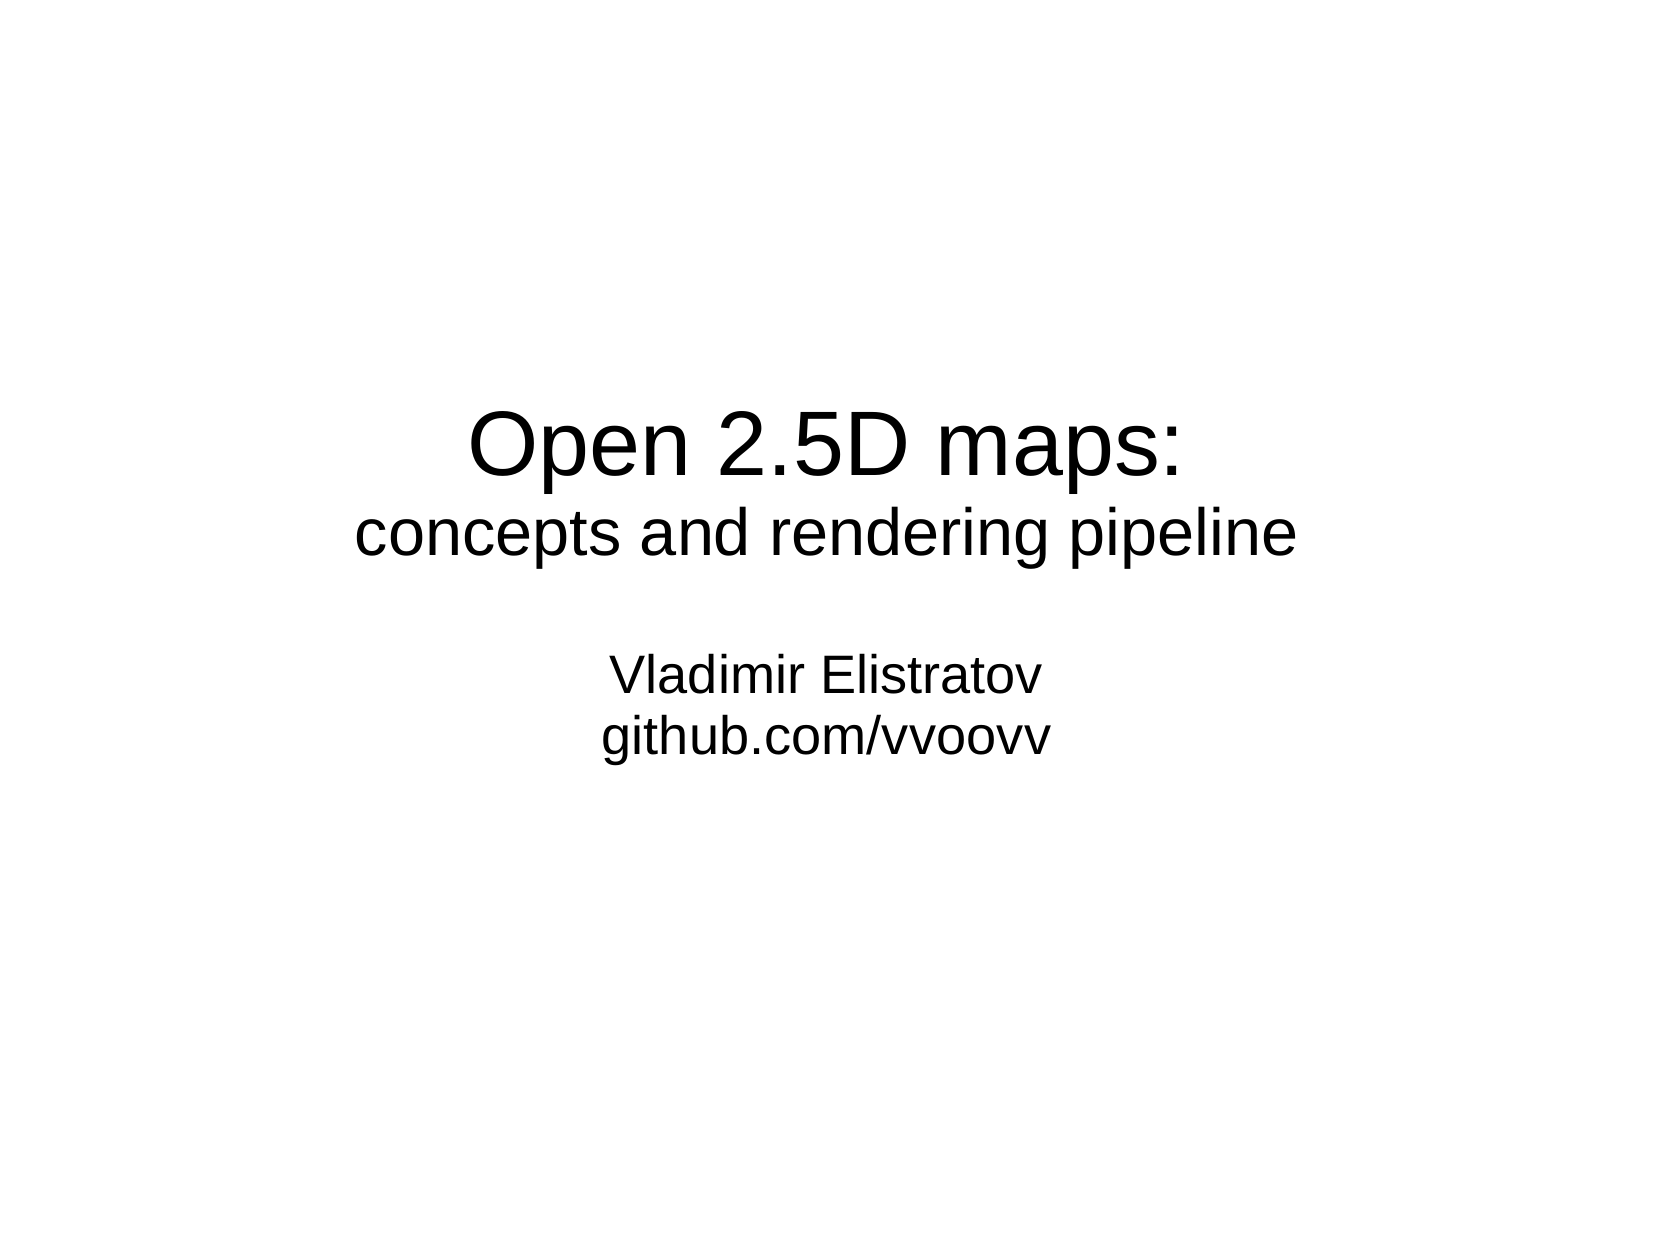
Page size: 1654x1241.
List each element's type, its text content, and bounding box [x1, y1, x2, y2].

subtitle Open 2.5D maps: concepts and rendering pipeline Vladimir Elistratov github.com/vvoovv [82, 49, 1571, 1109]
